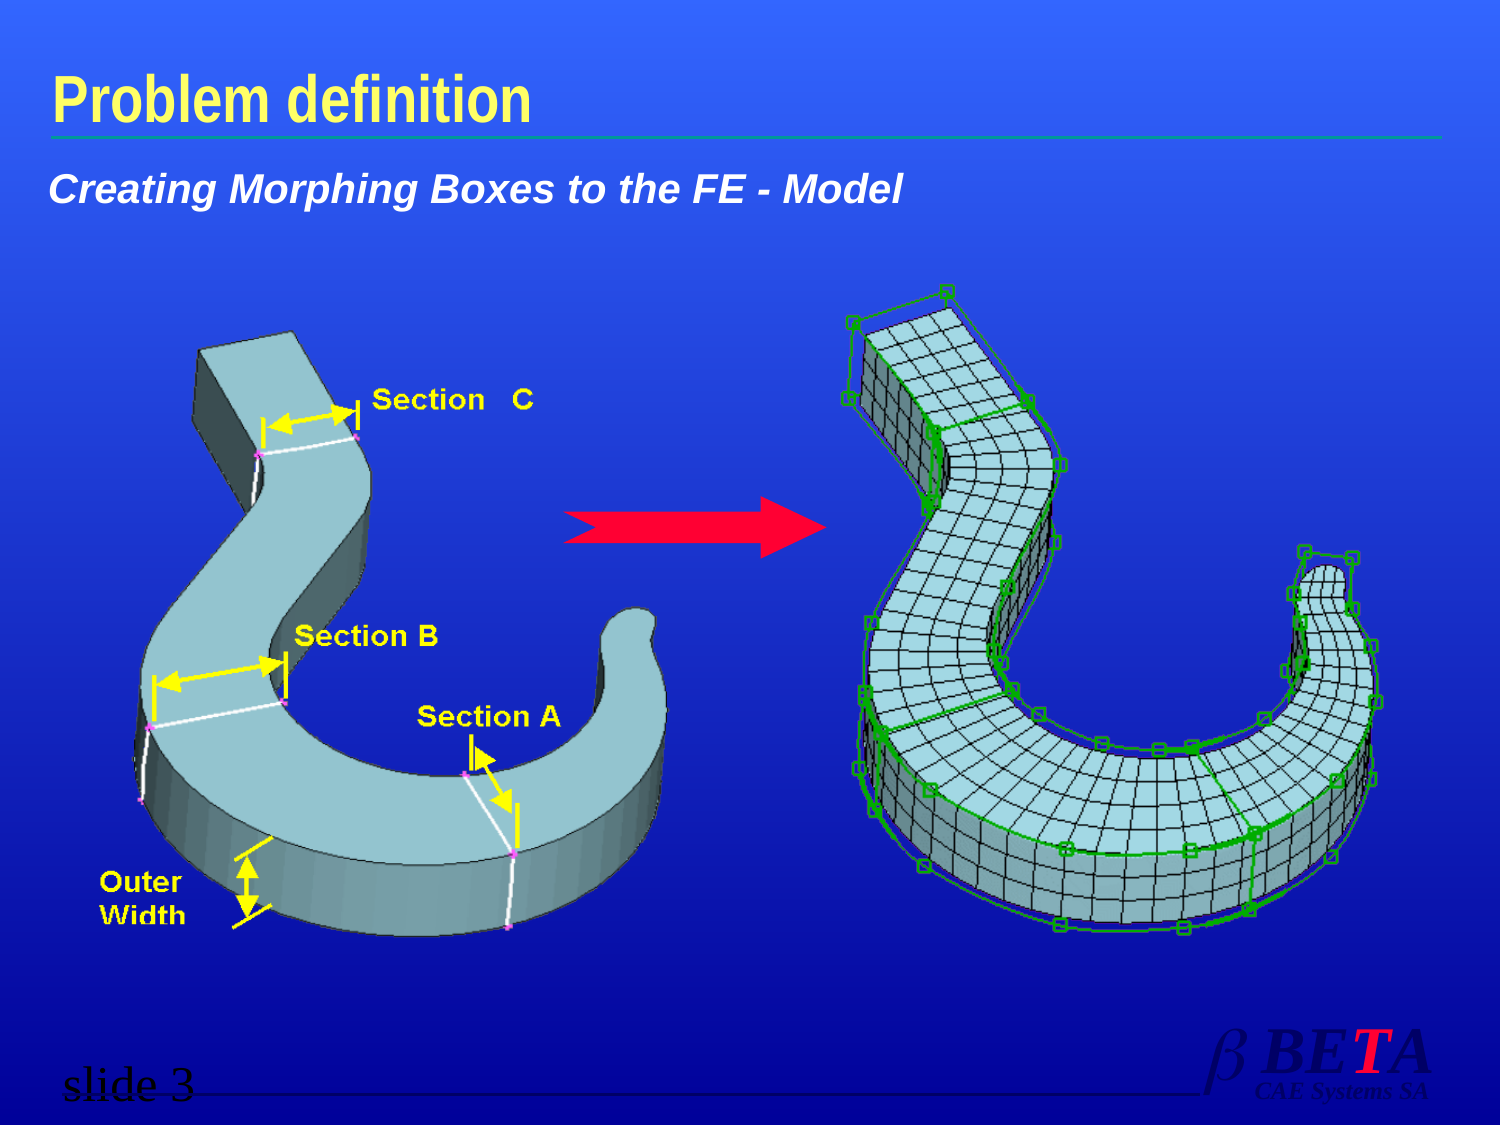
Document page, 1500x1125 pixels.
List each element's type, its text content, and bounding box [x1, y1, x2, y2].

picture [756, 264, 1458, 967]
title Problem definition [37, 48, 1450, 144]
picture [97, 312, 748, 962]
text_box Creating Morphing Boxes to the FE - Model [33, 154, 1107, 221]
text_box [563, 496, 827, 559]
